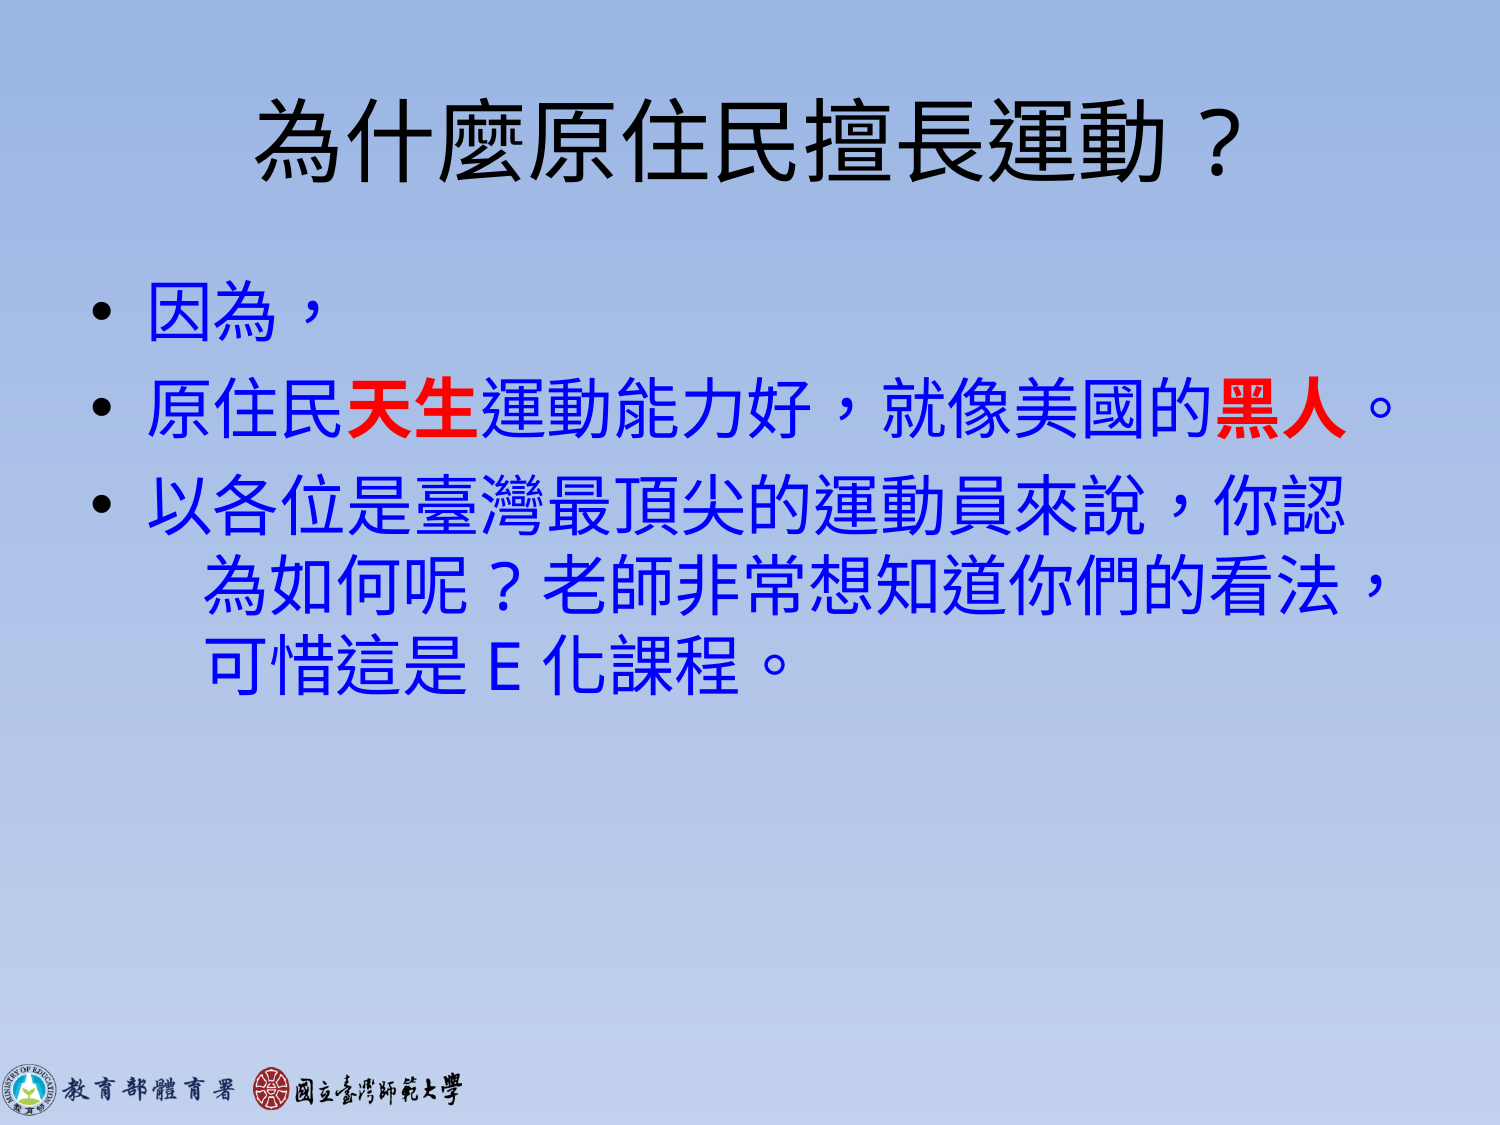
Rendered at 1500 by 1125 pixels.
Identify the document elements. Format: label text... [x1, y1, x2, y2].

title 為什麼原住民擅長運動? [75, 45, 1426, 233]
list 因為， 原住民天生運動能力好，就像美國的黑人。 以各位是臺灣最頂尖的運動員來說，你認為如何呢?老師非常想知道你們的看法，可惜這是E化課程。 [75, 262, 1426, 1005]
